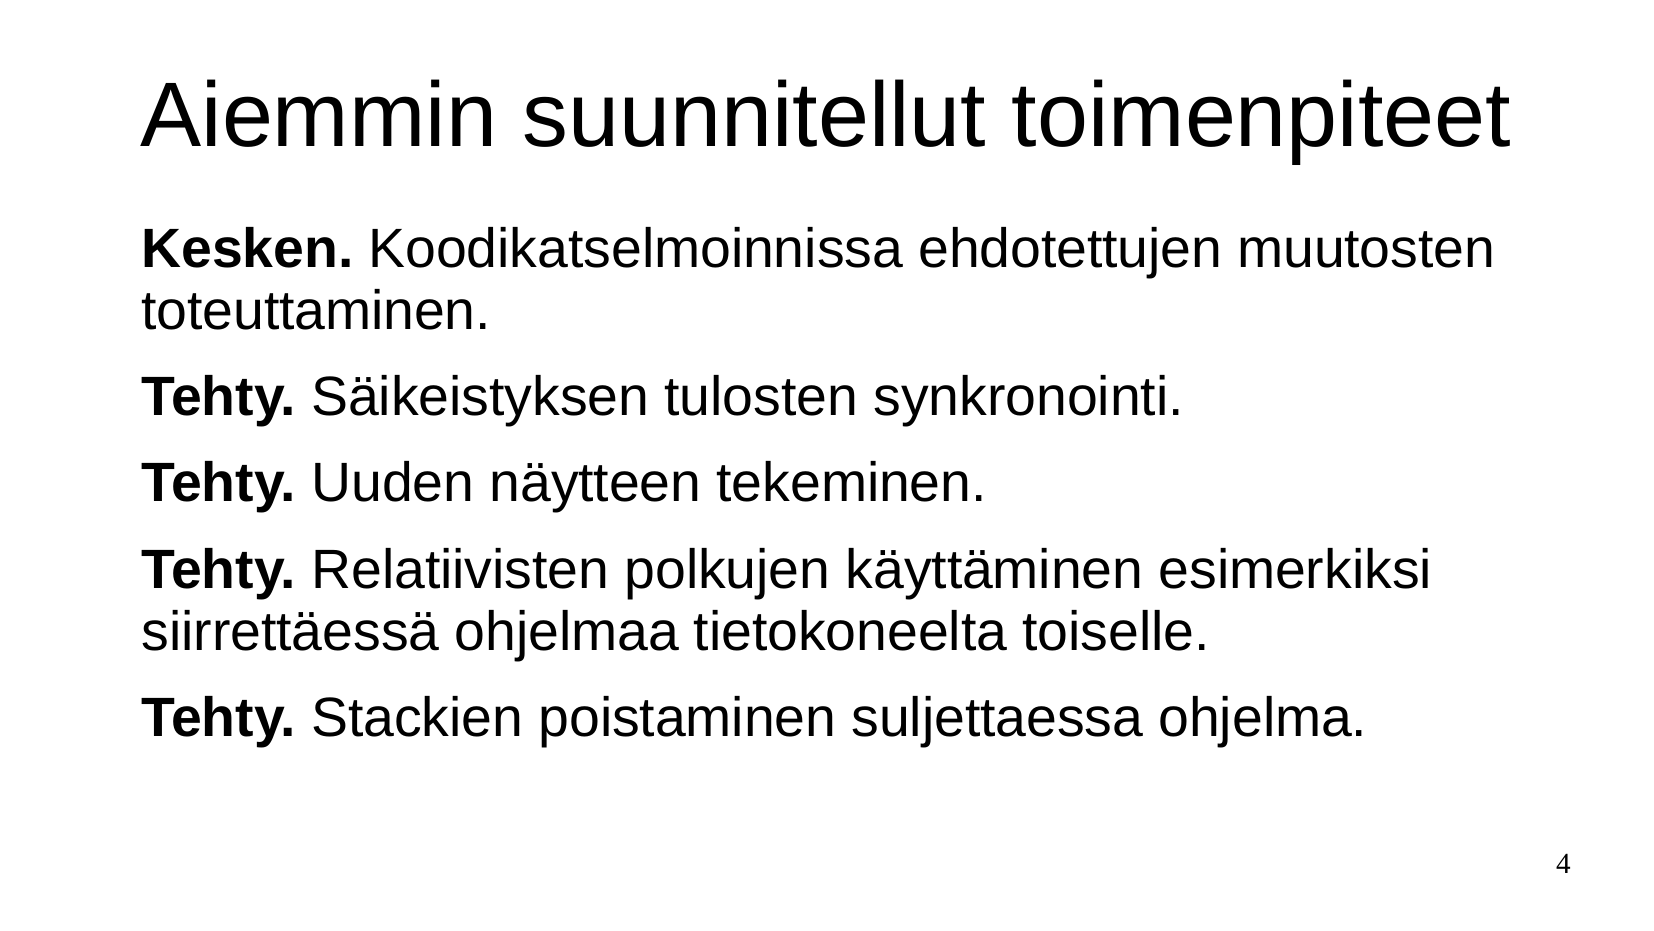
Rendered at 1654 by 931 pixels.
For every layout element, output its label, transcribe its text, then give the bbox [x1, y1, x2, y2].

list Kesken. Koodikatselmoinnissa ehdotettujen muutosten toteuttaminen. Tehty. Säikeistyksen tulosten synkronointi. Tehty. Uuden näytteen tekeminen. Tehty. Relatiivisten polkujen käyttäminen esimerkiksi siirrettäessä ohjelmaa tietokoneelta toiselle. Tehty. Stackien poistaminen suljettaessa ohjelma. [82, 217, 1571, 758]
title Aiemmin suunnitellut toimenpiteet [82, 37, 1571, 193]
